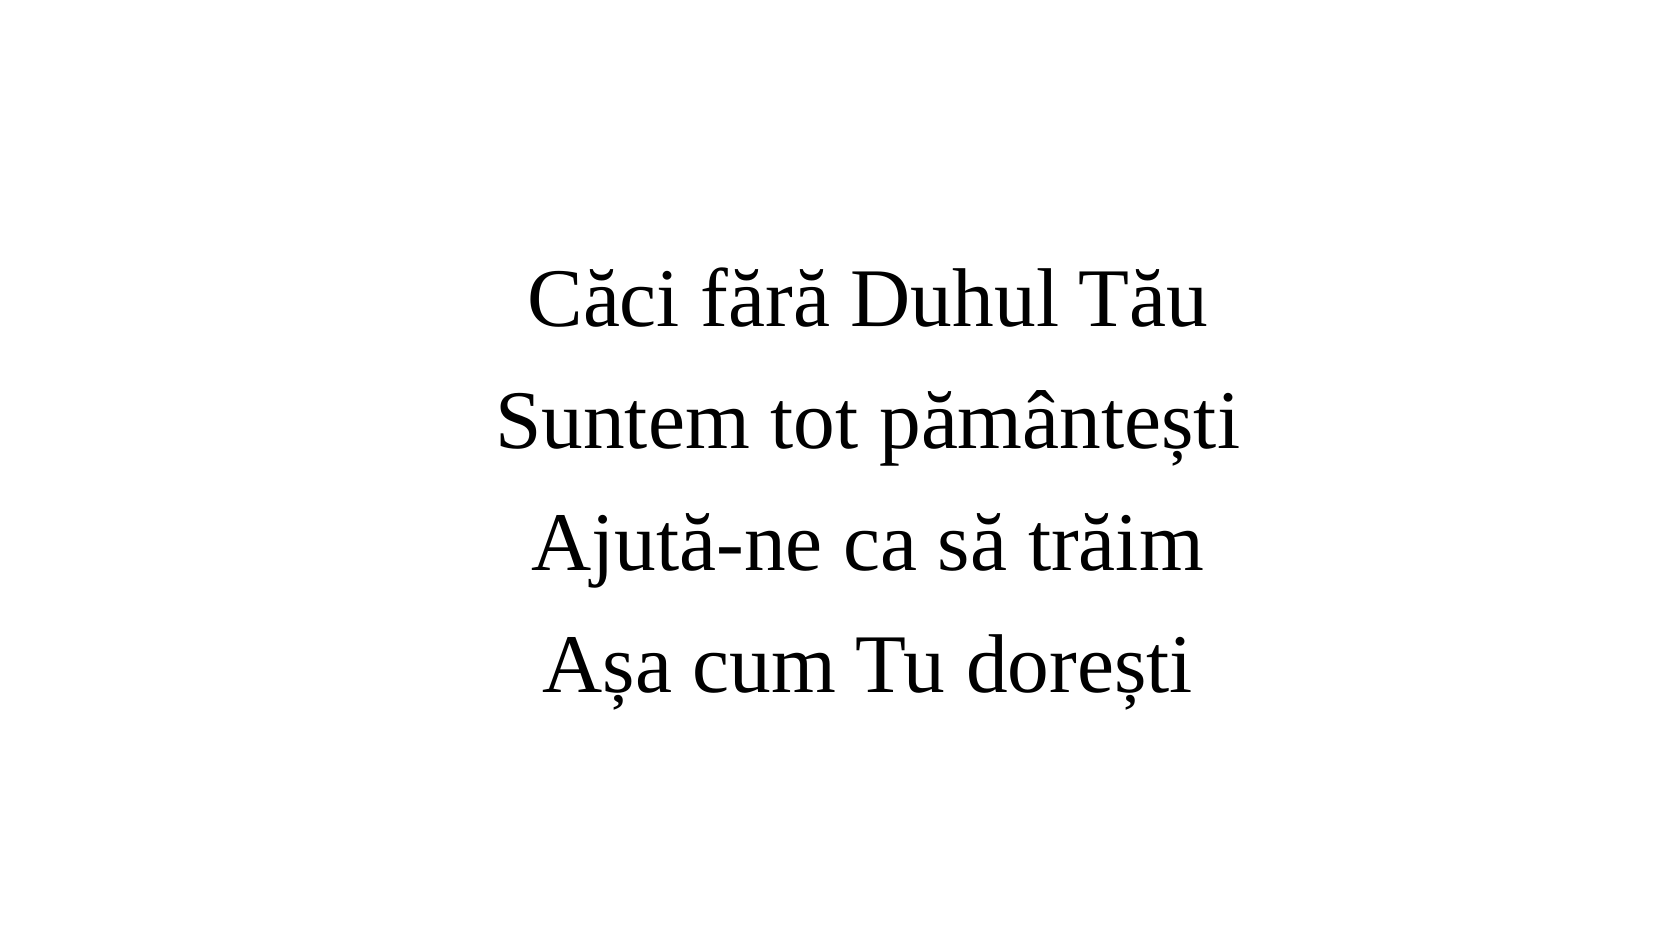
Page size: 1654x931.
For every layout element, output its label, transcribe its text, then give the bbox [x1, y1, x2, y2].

subtitle Căci fără Duhul Tău Suntem tot pământești Ajută-ne ca să trăim Așa cum Tu dorești [153, 242, 1583, 710]
